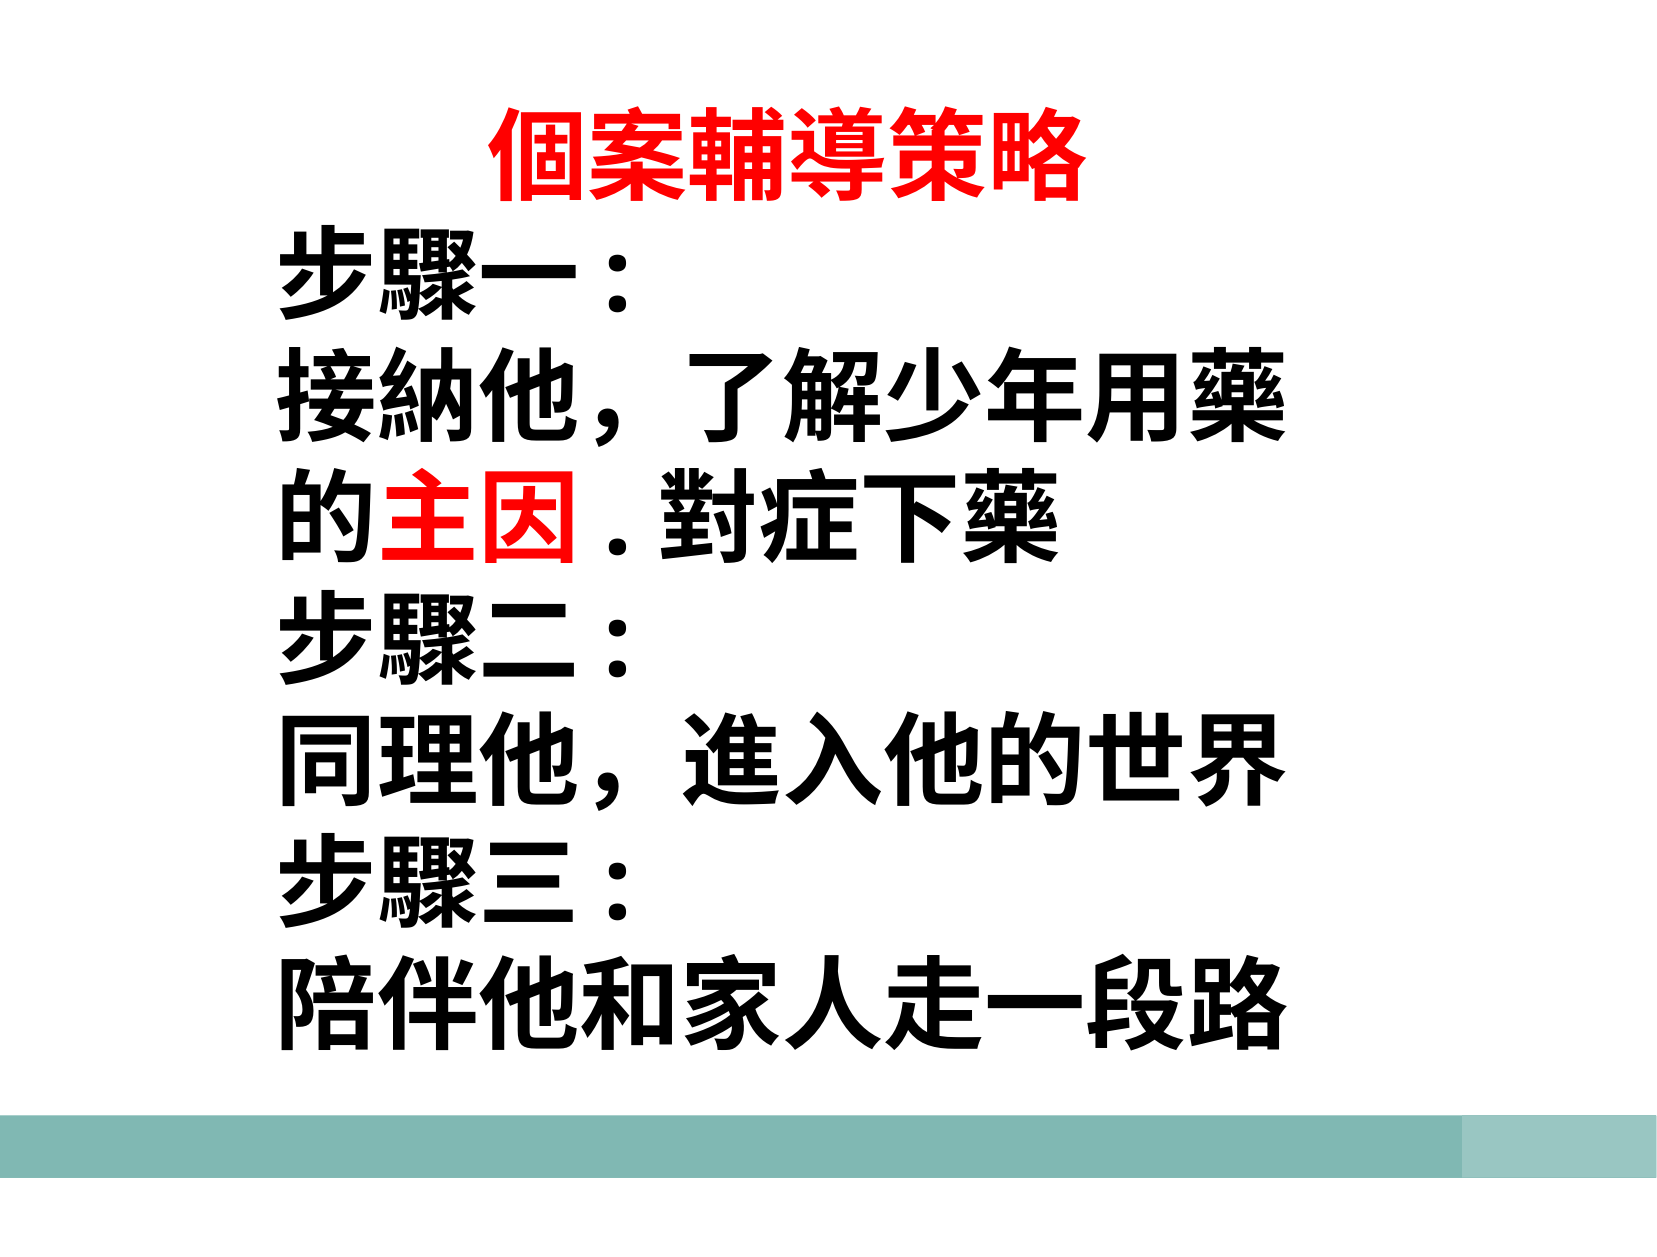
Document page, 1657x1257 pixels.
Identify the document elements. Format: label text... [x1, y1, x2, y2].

text_box 步驟一: 接納他，了解少年用藥的主因.對症下藥 步驟二: 同理他，進入他的世界 步驟三: 陪伴他和家人走一段路 [261, 203, 1315, 1069]
text_box 個案輔導策略 [472, 84, 1103, 220]
